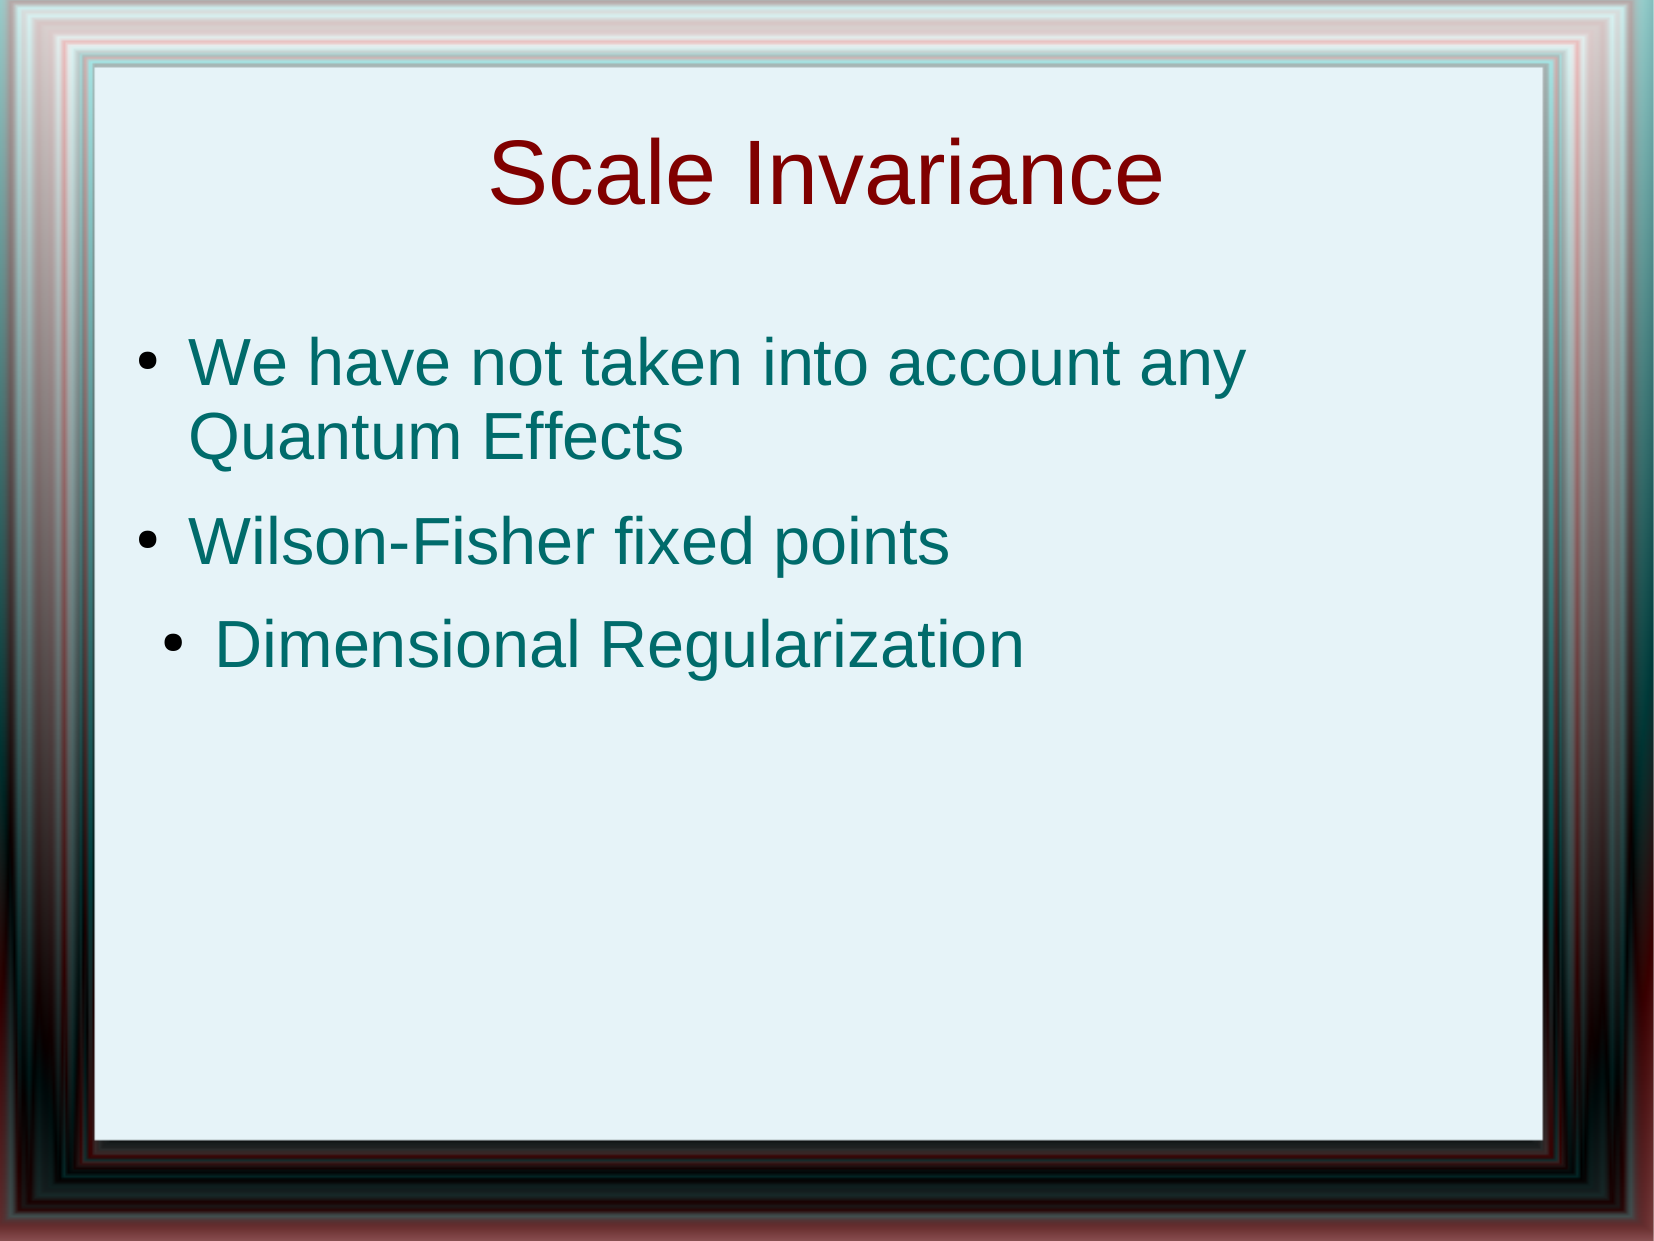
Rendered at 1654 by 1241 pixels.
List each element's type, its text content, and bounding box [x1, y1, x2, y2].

list Dimensional Regularization [143, 607, 1463, 713]
title Scale Invariance [118, 95, 1536, 250]
list We have not taken into account any Quantum Effects Wilson-Fisher fixed points [118, 324, 1463, 579]
picture [0, 0, 1654, 1241]
